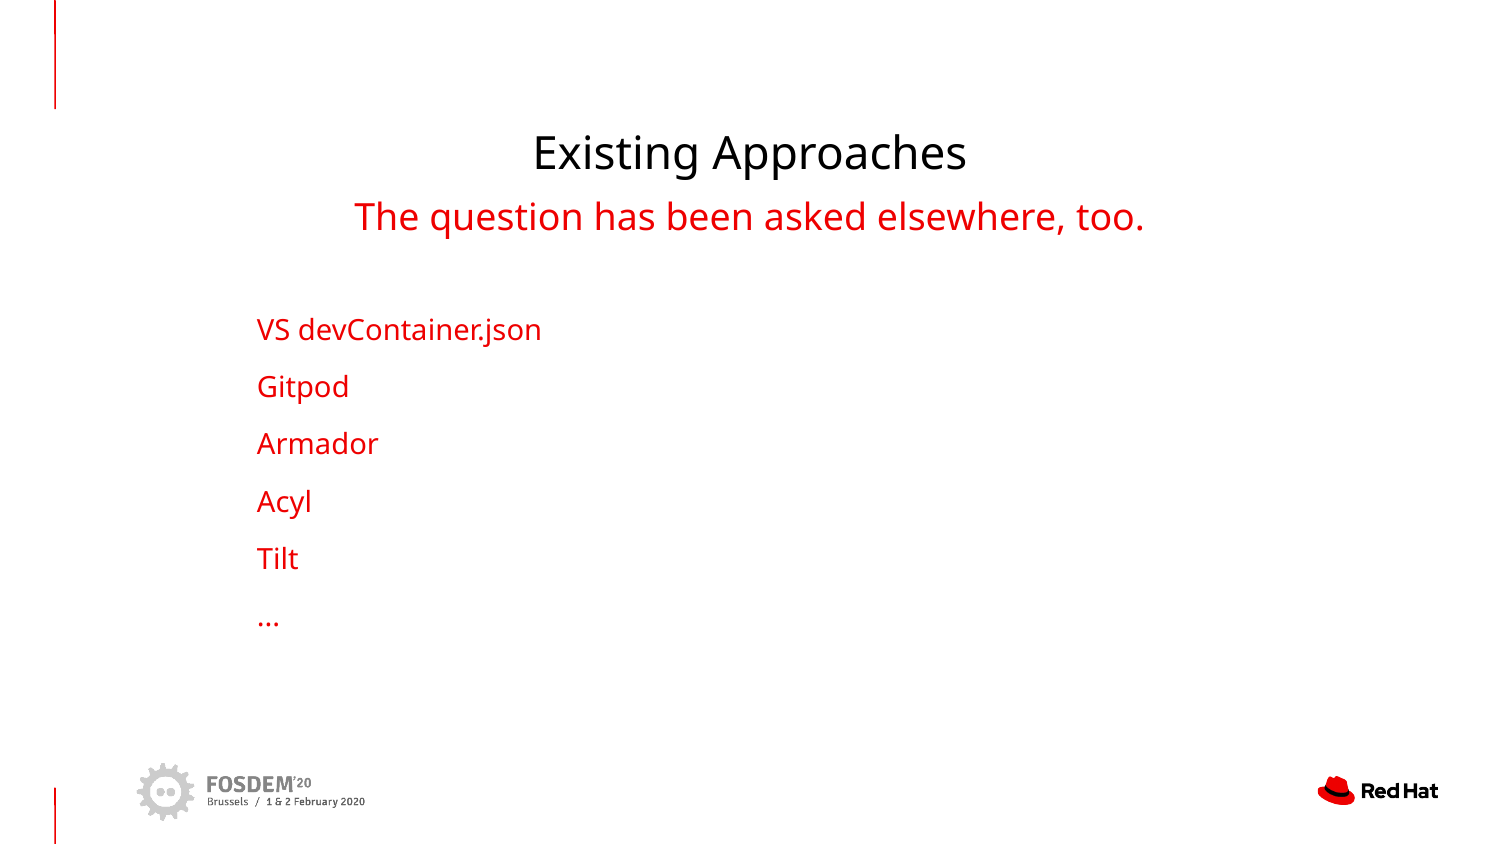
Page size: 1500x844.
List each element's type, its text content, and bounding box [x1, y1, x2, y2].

subtitle VS devContainer.json Gitpod Armador Acyl Tilt ... [256, 297, 1247, 458]
subtitle The question has been asked elsewhere, too. [108, 175, 1392, 263]
picture [1317, 776, 1438, 805]
title Existing Approaches [108, 107, 1392, 175]
picture [124, 758, 371, 825]
